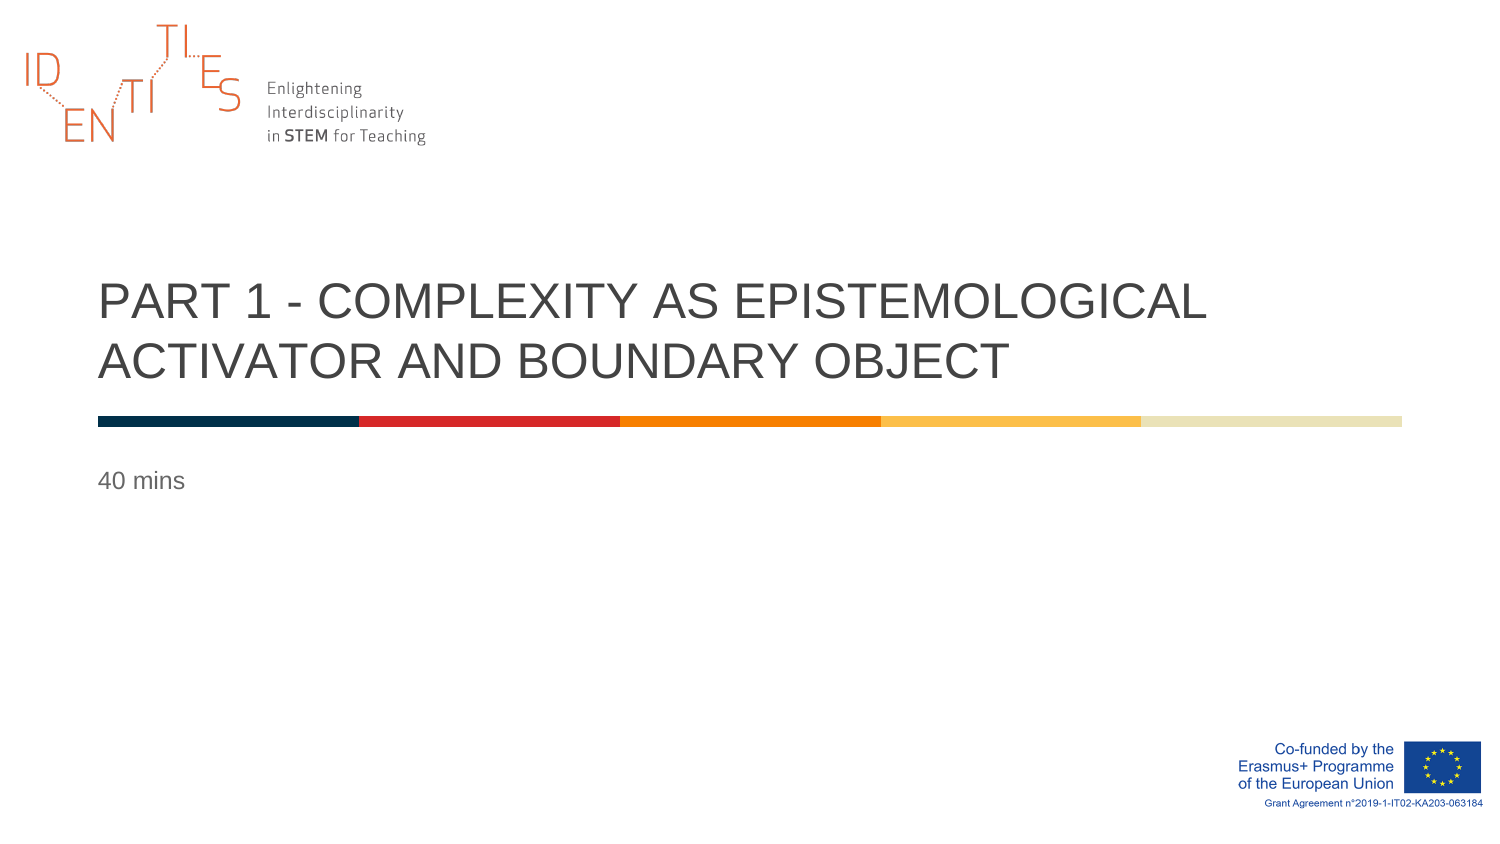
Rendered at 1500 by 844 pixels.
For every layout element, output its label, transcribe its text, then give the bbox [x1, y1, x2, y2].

title PART 1 - COMPLEXITY AS EPISTEMOLOGICAL ACTIVATOR AND BOUNDARY OBJECT [82, 225, 1403, 404]
picture [1233, 738, 1484, 812]
picture [25, 22, 426, 146]
subtitle 40 mins [82, 452, 881, 513]
